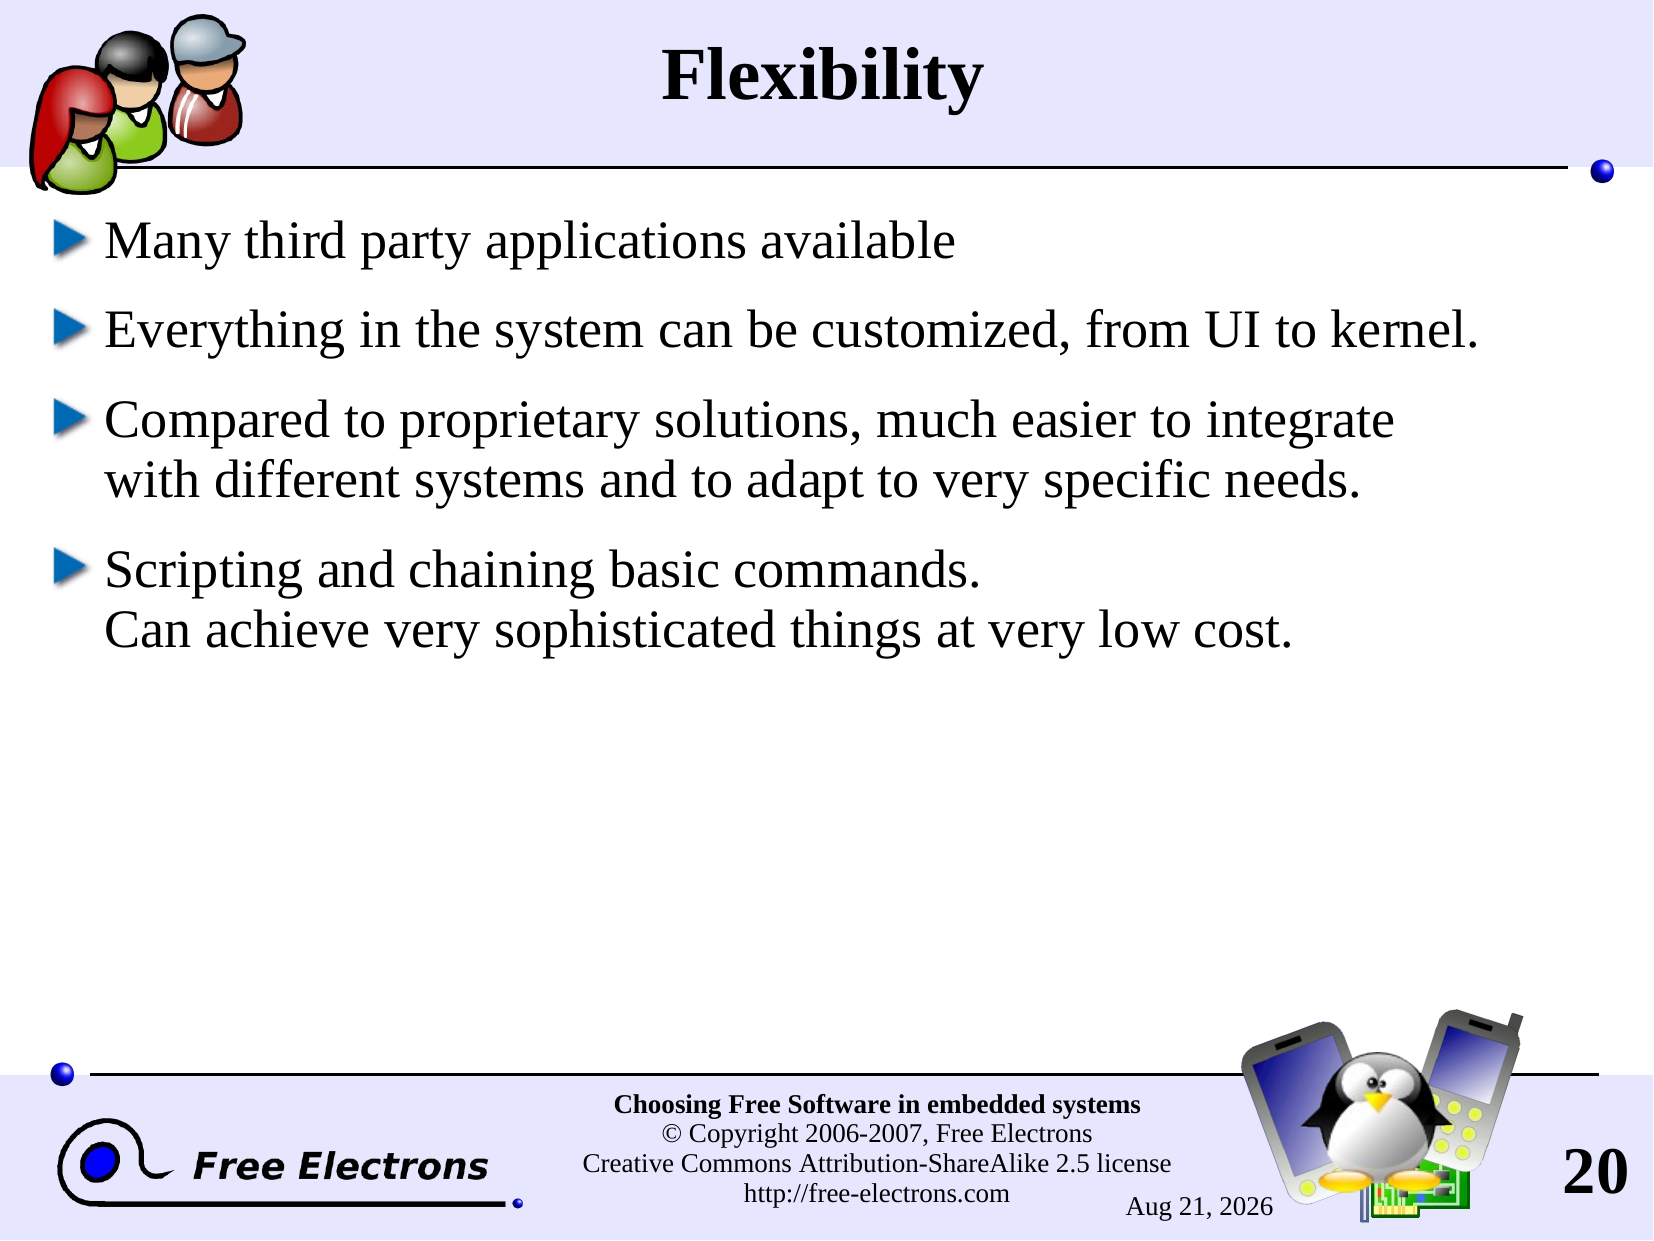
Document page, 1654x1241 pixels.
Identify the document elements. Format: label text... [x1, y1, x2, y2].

title Flexibility [246, 25, 1551, 124]
picture [50, 1107, 527, 1216]
picture [29, 14, 246, 195]
picture [1229, 1001, 1538, 1240]
list Many third party applications available Everything in the system can be customized, from UI to kernel. Compared to proprietary solutions, much easier to integrate with different systems and to adapt to very specific needs. Scripting and chaining basic commands. Can achieve very sophisticated things at very low cost. [34, 210, 1498, 1060]
